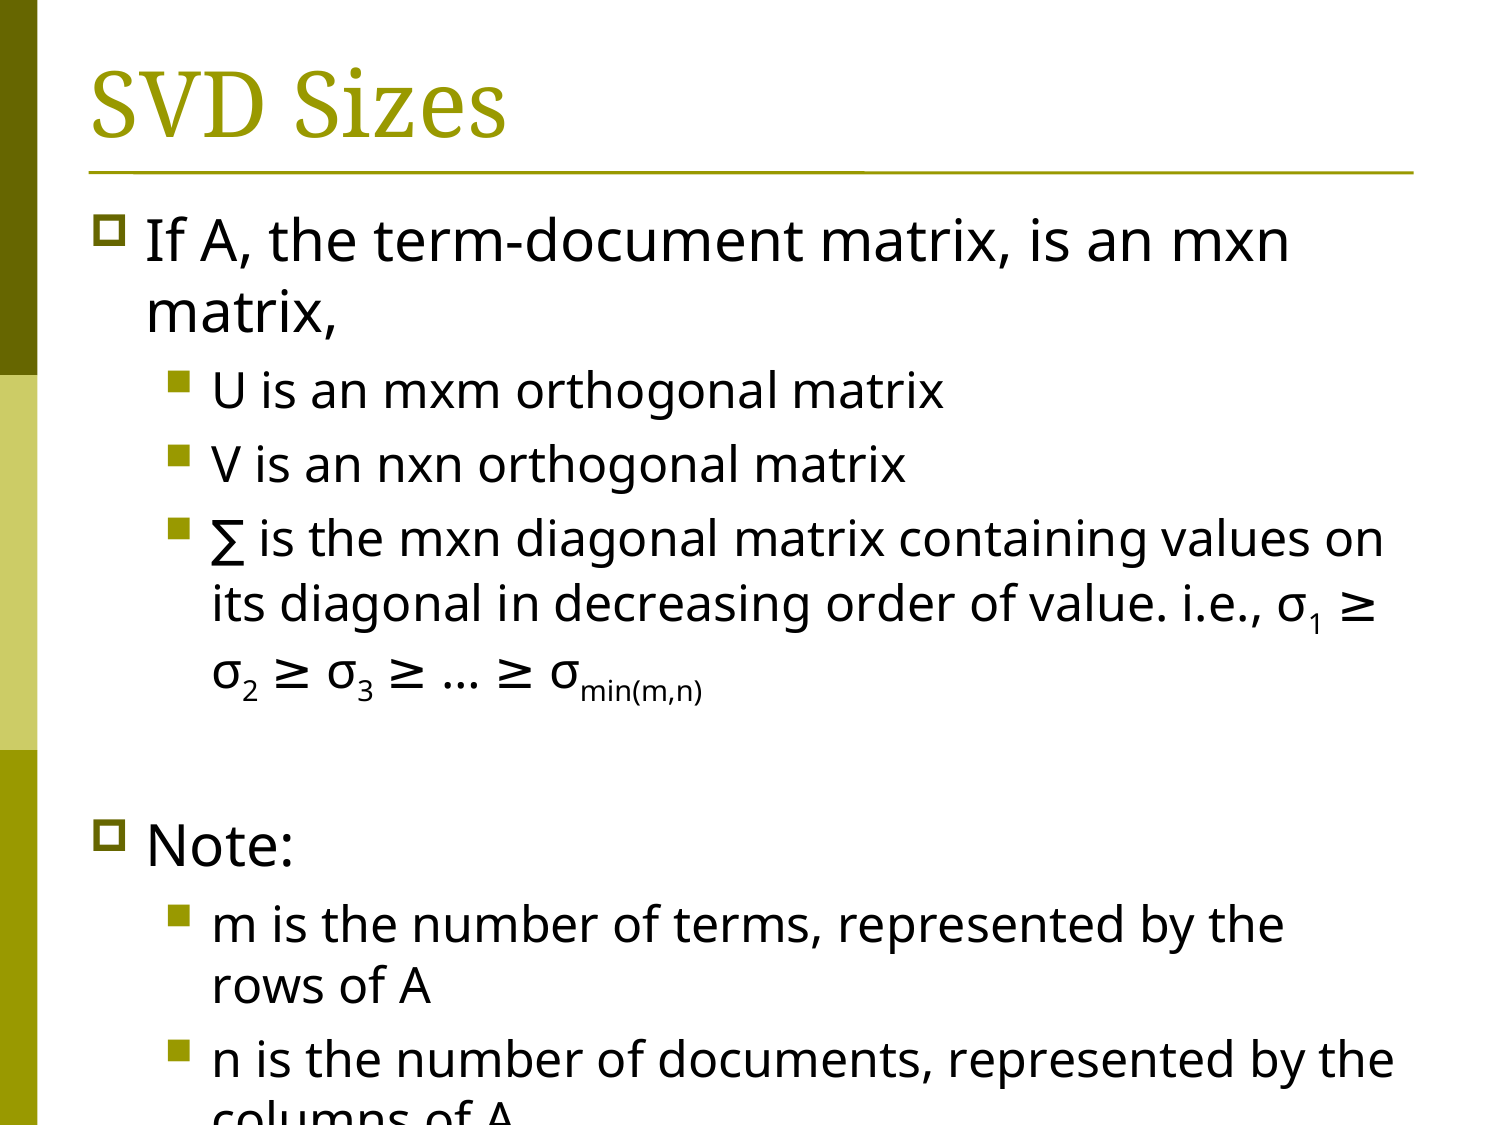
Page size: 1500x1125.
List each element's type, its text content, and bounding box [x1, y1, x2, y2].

title SVD Sizes [75, 45, 1426, 173]
list If A, the term-document matrix, is an mxn matrix, U is an mxm orthogonal matrix V is an nxn orthogonal matrix ∑ is the mxn diagonal matrix containing values on its diagonal in decreasing order of value. i.e., σ1 ≥ σ2 ≥ σ3 ≥ … ≥ σmin(m,n)‏ Note: m is the number of terms, represented by the rows of A n is the number of documents, represented by the columns of A [75, 196, 1426, 1083]
